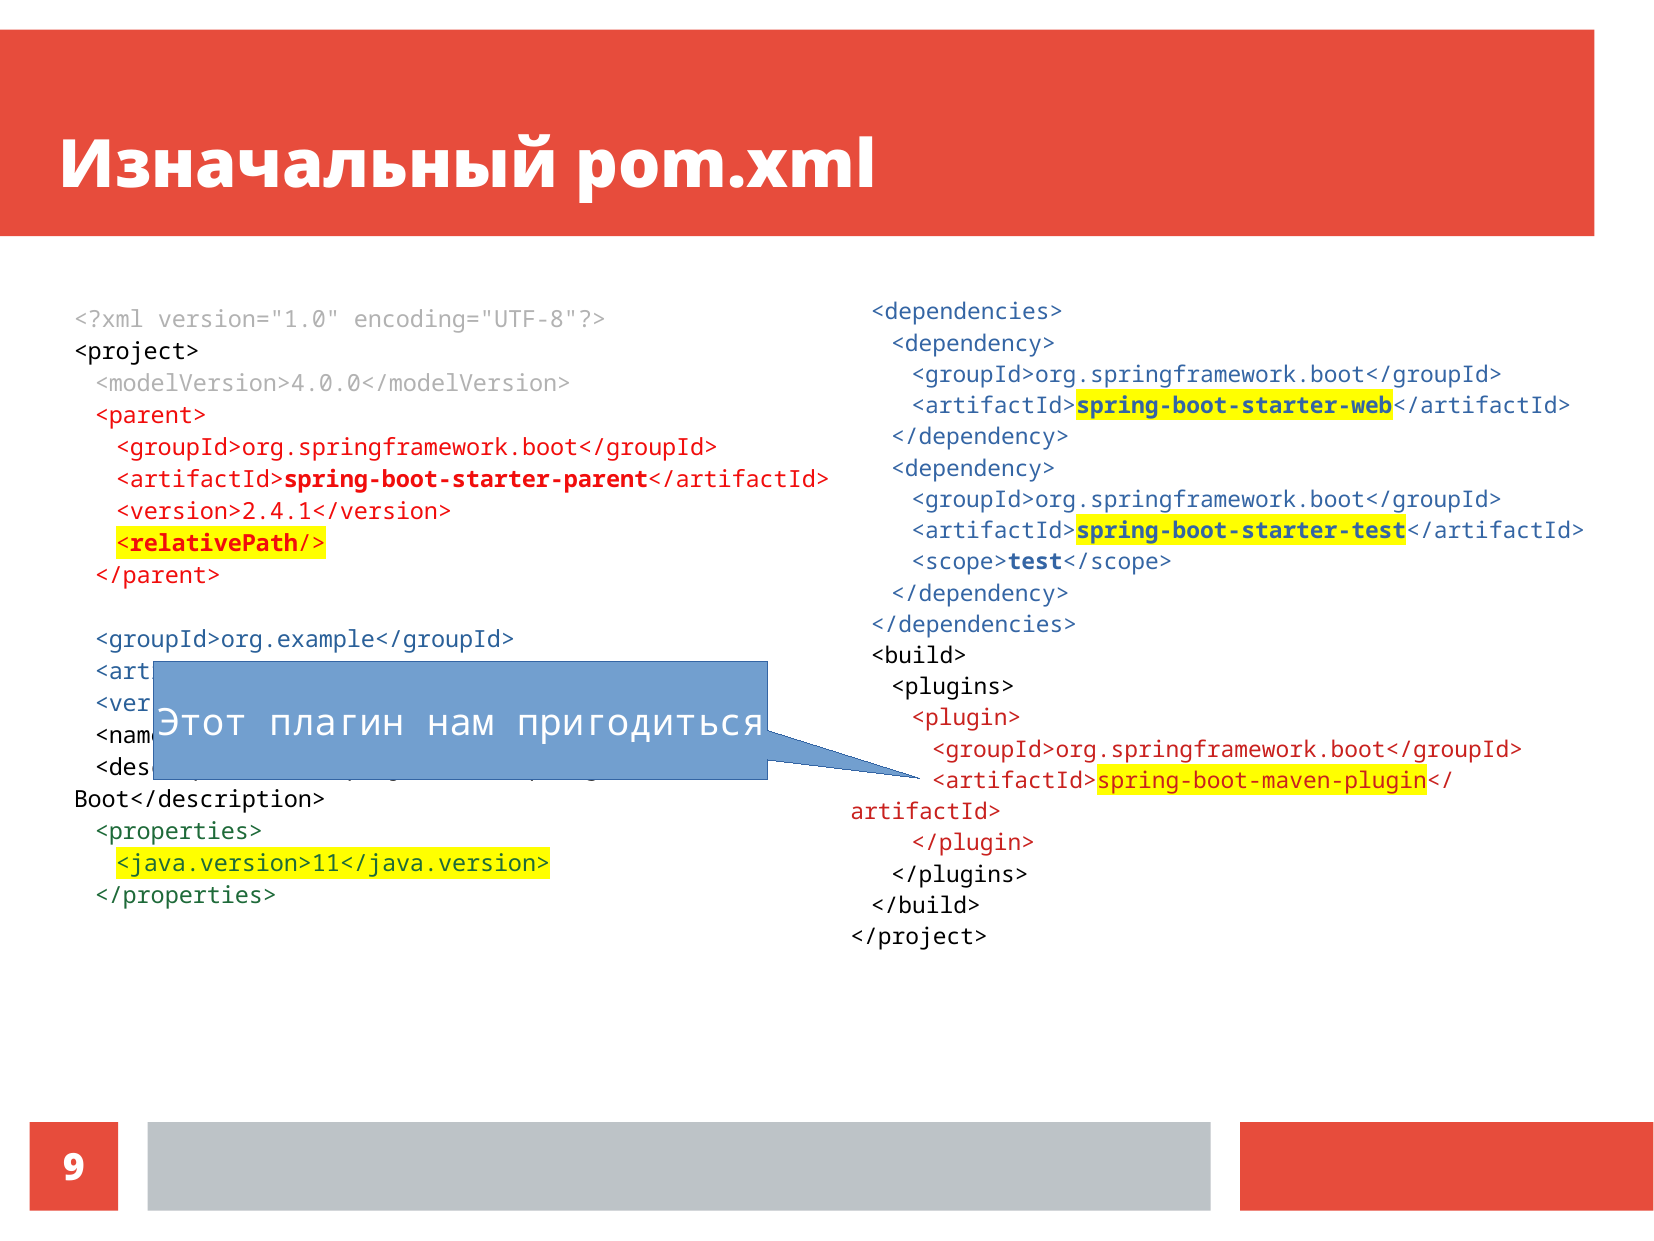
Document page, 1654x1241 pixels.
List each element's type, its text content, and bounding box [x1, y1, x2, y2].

text_box <dependencies> <dependency> <groupId>org.springframework.boot</groupId> <artifactId>spring-boot-starter-web</artifactId> </dependency> <dependency> <groupId>org.springframework.boot</groupId> <artifactId>spring-boot-starter-test</artifactId> <scope>test</scope> </dependency> </dependencies> <build> <plugins> <plugin> <groupId>org.springframework.boot</groupId> <artifactId>spring-boot-maven-plugin</artifactId> </plugin> </plugins> </build> </project> [850, 295, 1595, 969]
text_box Этот плагин нам пригодиться [153, 661, 920, 780]
title Изначальный pom.xml [59, 59, 1595, 207]
text_box <?xml version="1.0" encoding="UTF-8"?> <project> <modelVersion>4.0.0</modelVersion> <parent> <groupId>org.springframework.boot</groupId> <artifactId>spring-boot-starter-parent</artifactId> <version>2.4.1</version> <relativePath/> </parent> <groupId>org.example</groupId> <artifactId>spring-demo</artifactId> <version>0.0.1-SNAPSHOT</version> <name>spring-demo</name> <description>Demo project for Spring Boot</description> <properties> <java.version>11</java.version> </properties> [59, 295, 850, 957]
